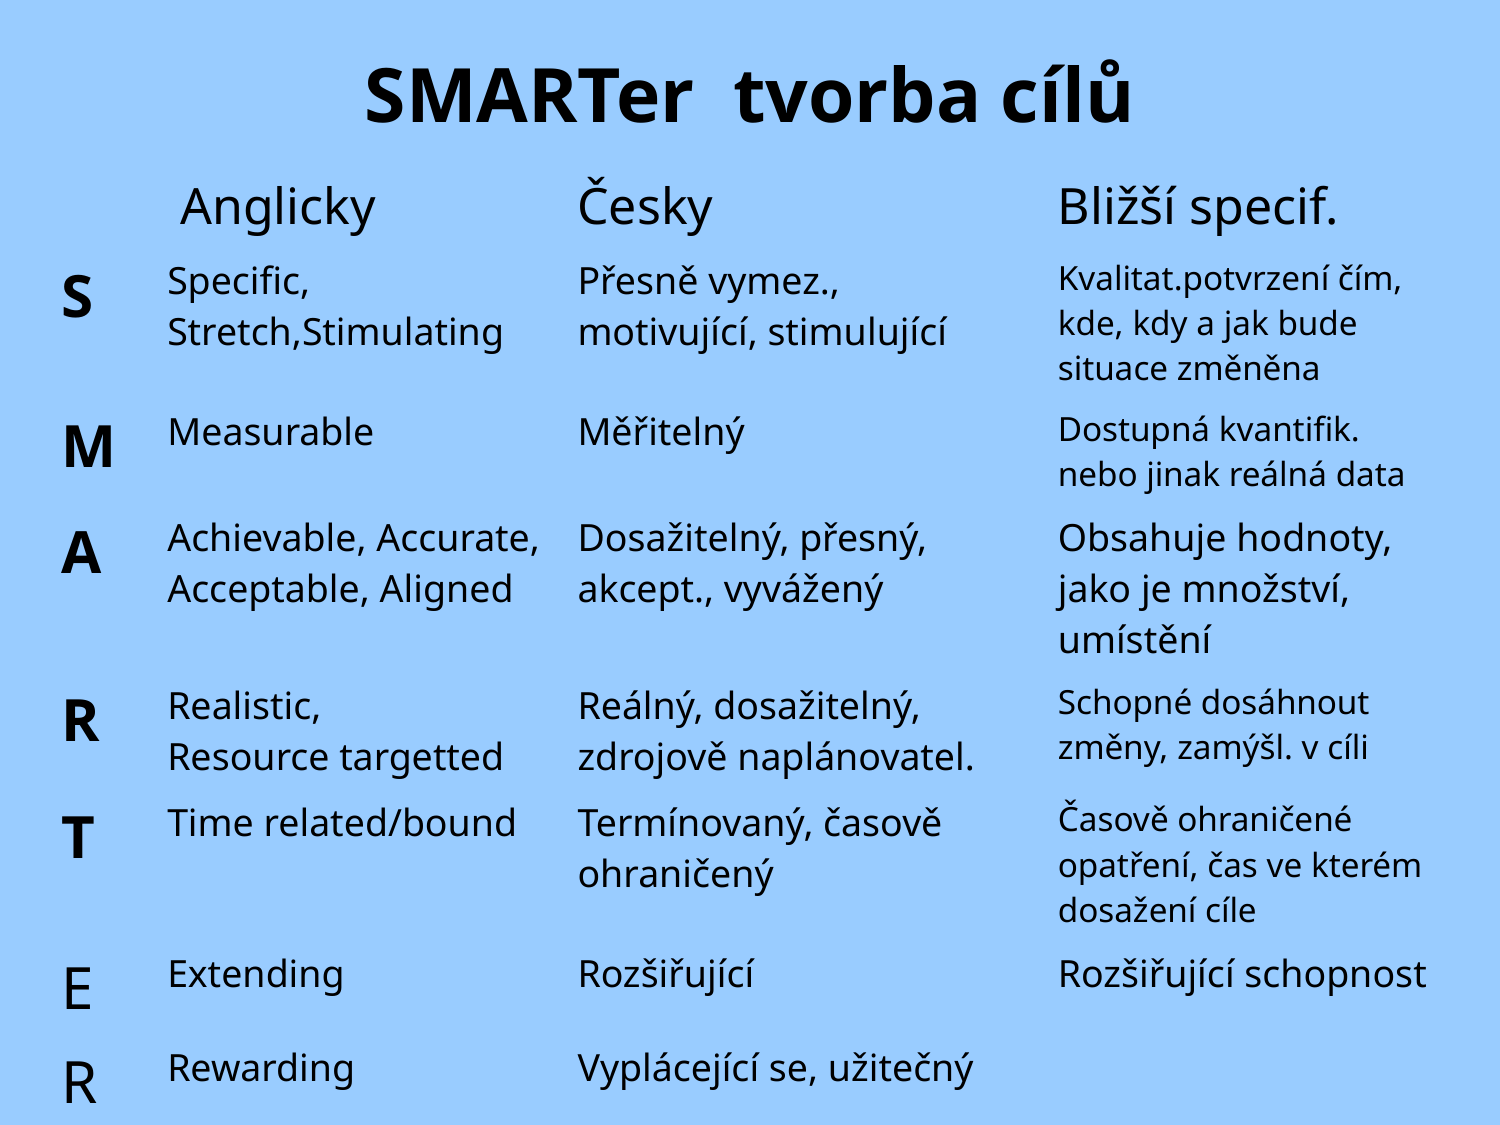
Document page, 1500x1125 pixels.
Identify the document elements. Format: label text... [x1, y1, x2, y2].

table_cell Time related/bound [152, 789, 562, 940]
table_header Anglicky [152, 164, 562, 247]
table_cell Realistic, Resource targetted [152, 672, 562, 789]
table_cell T [47, 789, 152, 940]
table_header Česky [562, 164, 1043, 247]
table_cell Specific, Stretch,Stimulating [152, 247, 562, 398]
table_cell Achievable, Accurate, Acceptable, Aligned [152, 504, 562, 672]
table_cell Vyplácející se, užitečný [562, 1034, 1043, 1125]
table_cell Přesně vymez., motivující, stimulující [562, 247, 1043, 398]
table_header [47, 164, 152, 247]
table_cell Rozšiřující schopnost [1043, 940, 1453, 1034]
table_cell Rozšiřující [562, 940, 1043, 1034]
table_cell Extending [152, 940, 562, 1034]
table_cell Reálný, dosažitelný, zdrojově naplánovatel. [562, 672, 1043, 789]
table_cell Schopné dosáhnout změny, zamýšl. v cíli [1043, 672, 1453, 789]
table_cell Obsahuje hodnoty, jako je množství, umístění [1043, 504, 1453, 672]
table_cell Dostupná kvantifik. nebo jinak reálná data [1043, 398, 1453, 504]
table_cell R [47, 1034, 152, 1125]
table_cell Termínovaný, časově ohraničený [562, 789, 1043, 940]
table_cell M [47, 398, 152, 504]
table_cell Rewarding [152, 1034, 562, 1125]
table_cell Kvalitat.potvrzení čím, kde, kdy a jak bude situace změněna [1043, 247, 1453, 398]
table_cell R [47, 672, 152, 789]
title SMARTer tvorba cílů [112, 35, 1388, 153]
table_cell Dosažitelný, přesný, akcept., vyvážený [562, 504, 1043, 672]
table_cell Měřitelný [562, 398, 1043, 504]
table_cell A [47, 504, 152, 672]
table_header Bližší specif. [1043, 164, 1453, 247]
table_cell S [47, 247, 152, 398]
table_cell [1043, 1034, 1453, 1125]
table_cell E [47, 940, 152, 1034]
table_cell Measurable [152, 398, 562, 504]
table_cell Časově ohraničené opatření, čas ve kterém dosažení cíle [1043, 789, 1453, 940]
